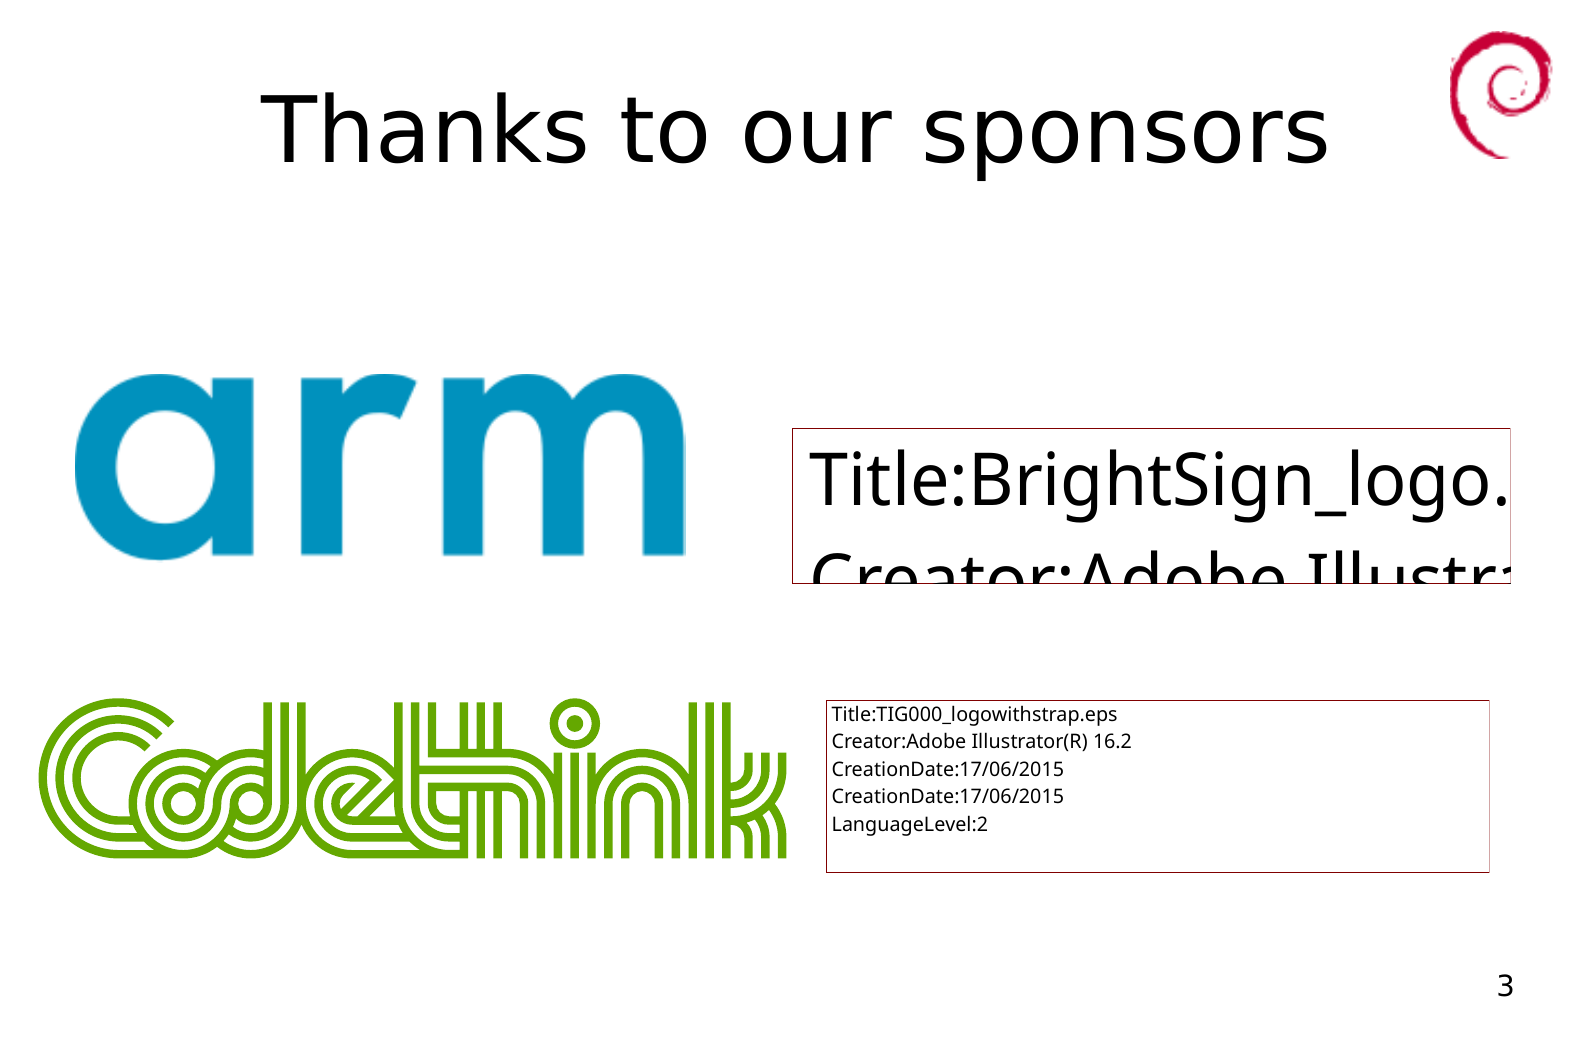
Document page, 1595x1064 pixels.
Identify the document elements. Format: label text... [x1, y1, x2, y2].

picture [1450, 31, 1555, 159]
picture [116, 410, 215, 524]
picture [75, 374, 686, 563]
title Thanks to our sponsors [79, 42, 1515, 220]
picture [37, 694, 788, 863]
picture [825, 699, 1490, 873]
subtitle [79, 256, 1515, 944]
picture [787, 423, 1511, 584]
